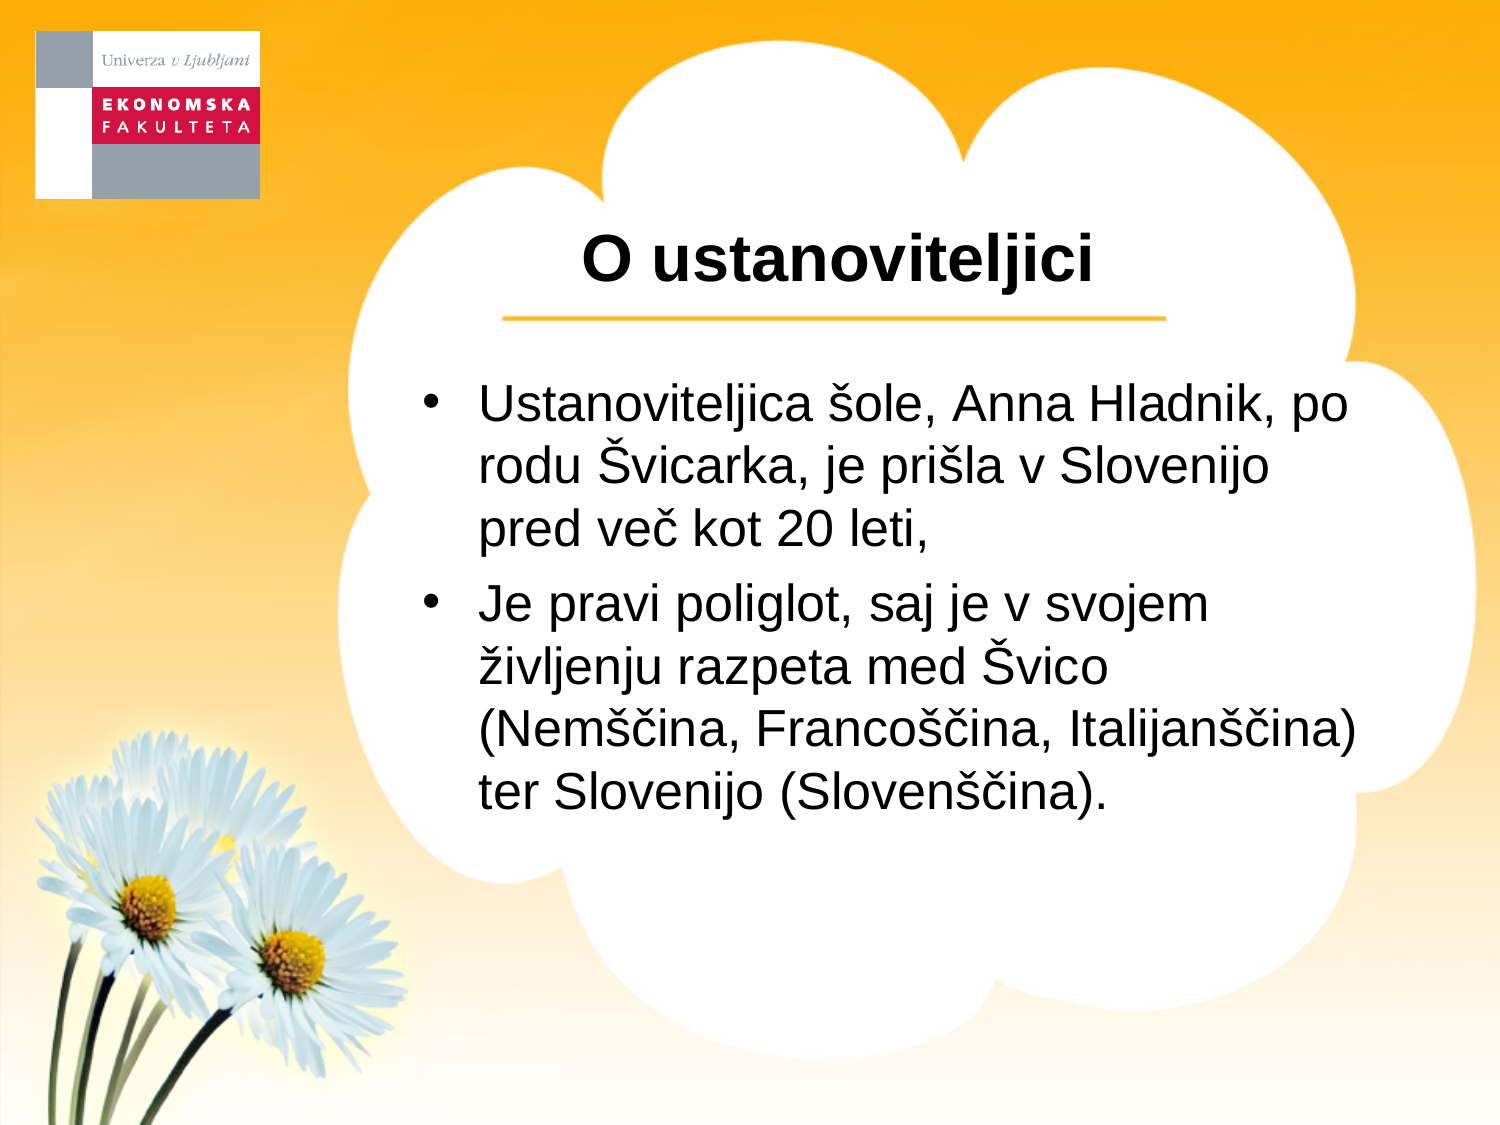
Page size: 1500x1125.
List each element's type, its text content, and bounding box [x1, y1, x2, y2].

text_box Ustanoviteljica šole, Anna Hladnik, po rodu Švicarka, je prišla v Slovenijo pred več kot 20 leti, Je pravi poliglot, saj je v svojem življenju razpeta med Švico (Nemščina, Francoščina, Italijanščina) ter Slovenijo (Slovenščina). [407, 361, 1388, 929]
picture [0, 0, 1500, 1125]
text_box O ustanoviteljici [490, 160, 1188, 349]
